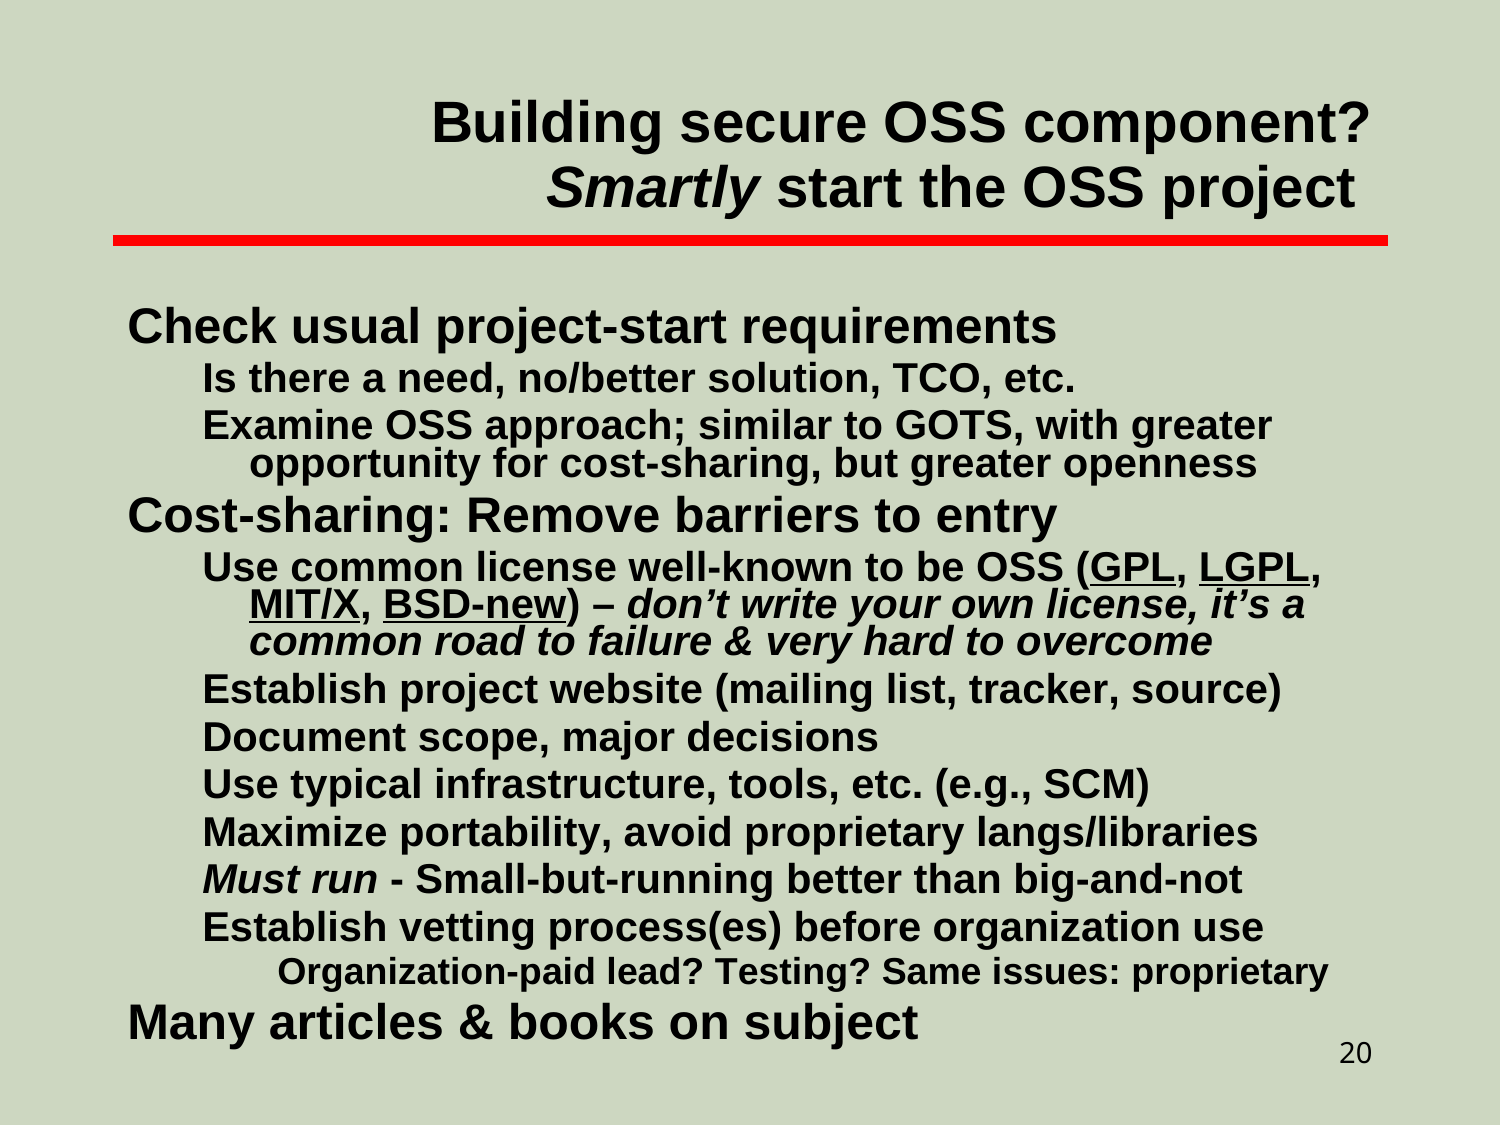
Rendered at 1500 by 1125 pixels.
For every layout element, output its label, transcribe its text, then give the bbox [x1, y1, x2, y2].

list Check usual project-start requirements Is there a need, no/better solution, TCO, etc. Examine OSS approach; similar to GOTS, with greater opportunity for cost-sharing, but greater openness Cost-sharing: Remove barriers to entry Use common license well-known to be OSS (GPL, LGPL, MIT/X, BSD-new) – don’t write your own license, it’s a common road to failure & very hard to overcome Establish project website (mailing list, tracker, source) Document scope, major decisions Use typical infrastructure, tools, etc. (e.g., SCM) Maximize portability, avoid proprietary langs/libraries Must run - Small-but-running better than big-and-not Establish vetting process(es) before organization use Organization-paid lead? Testing? Same issues: proprietary Many articles & books on subject [112, 299, 1388, 1087]
title Building secure OSS component? Smartly start the OSS project [337, 81, 1388, 228]
